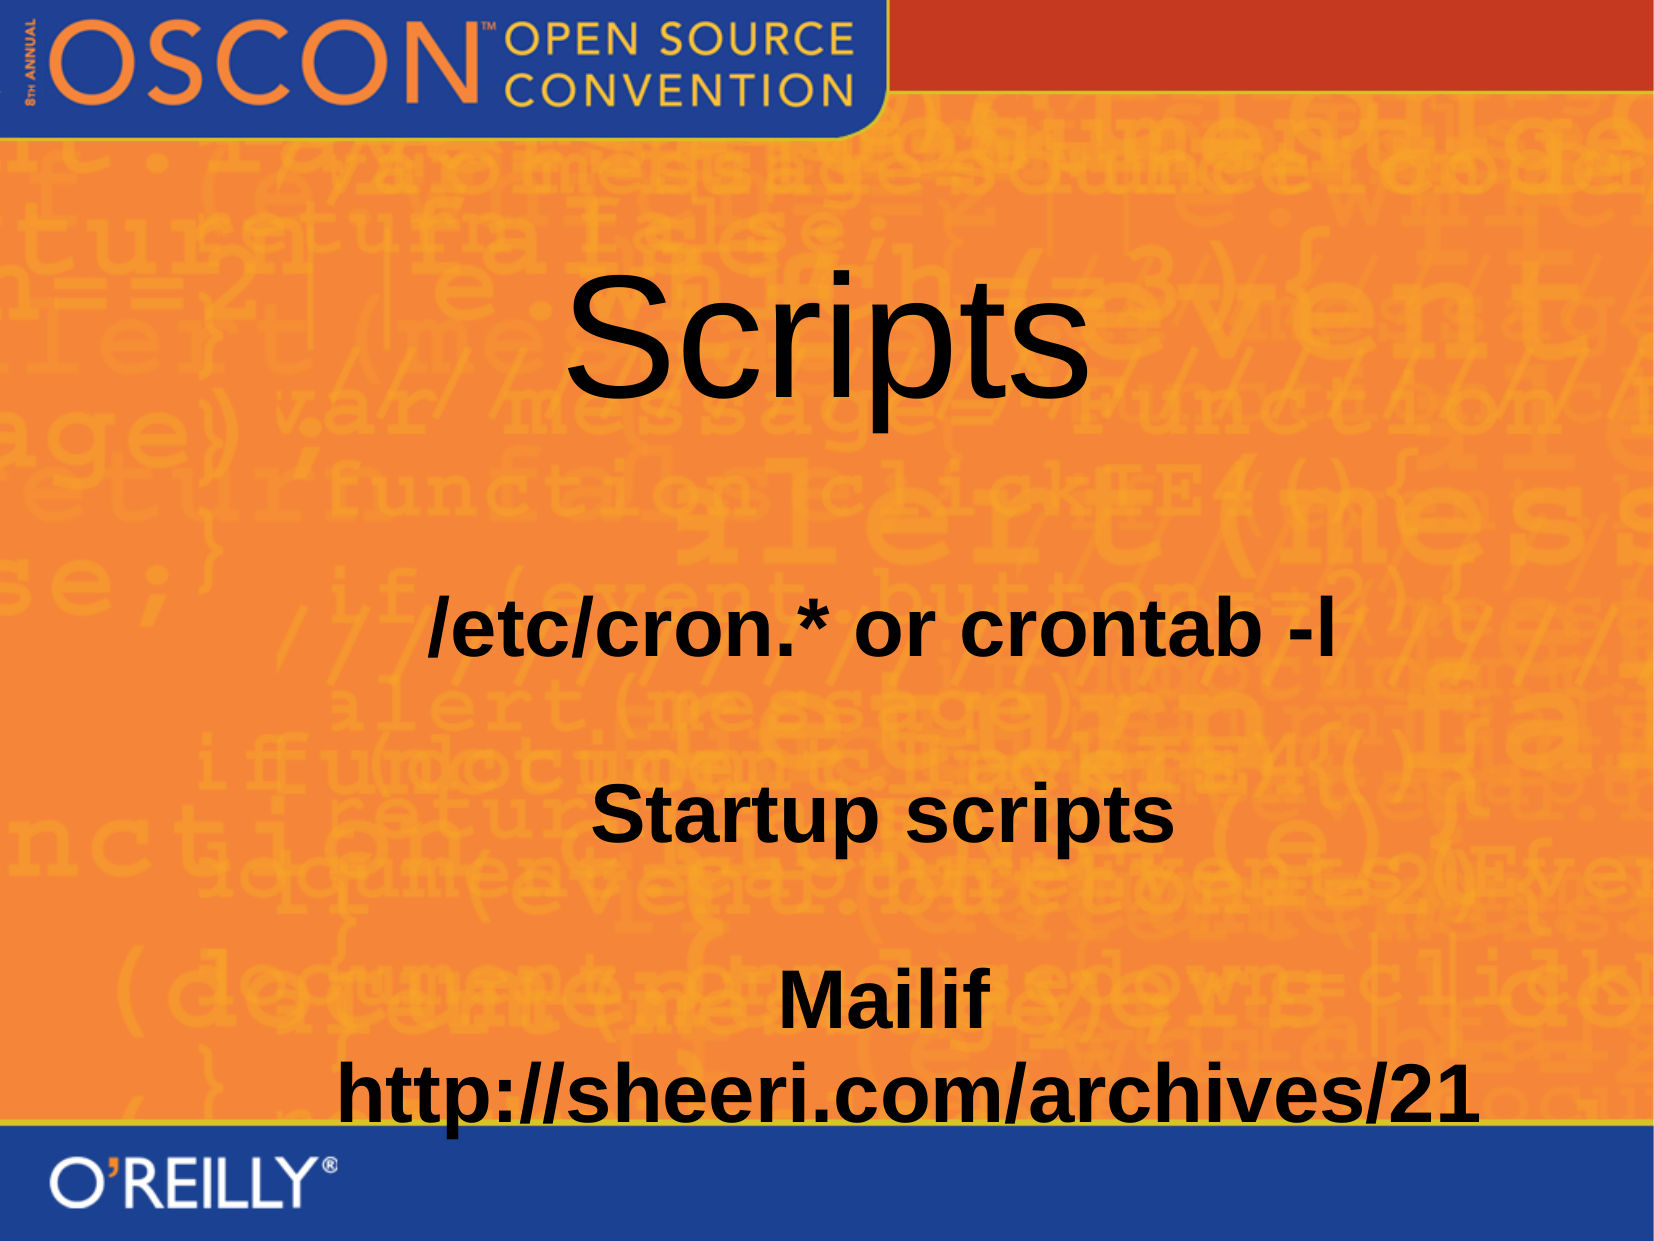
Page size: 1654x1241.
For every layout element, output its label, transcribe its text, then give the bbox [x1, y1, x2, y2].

title Scripts [121, 224, 1534, 435]
picture [0, 0, 1654, 1241]
list /etc/cron.* or crontab -l Startup scripts Mailif http://sheeri.com/archives/21 [184, 581, 1576, 1241]
